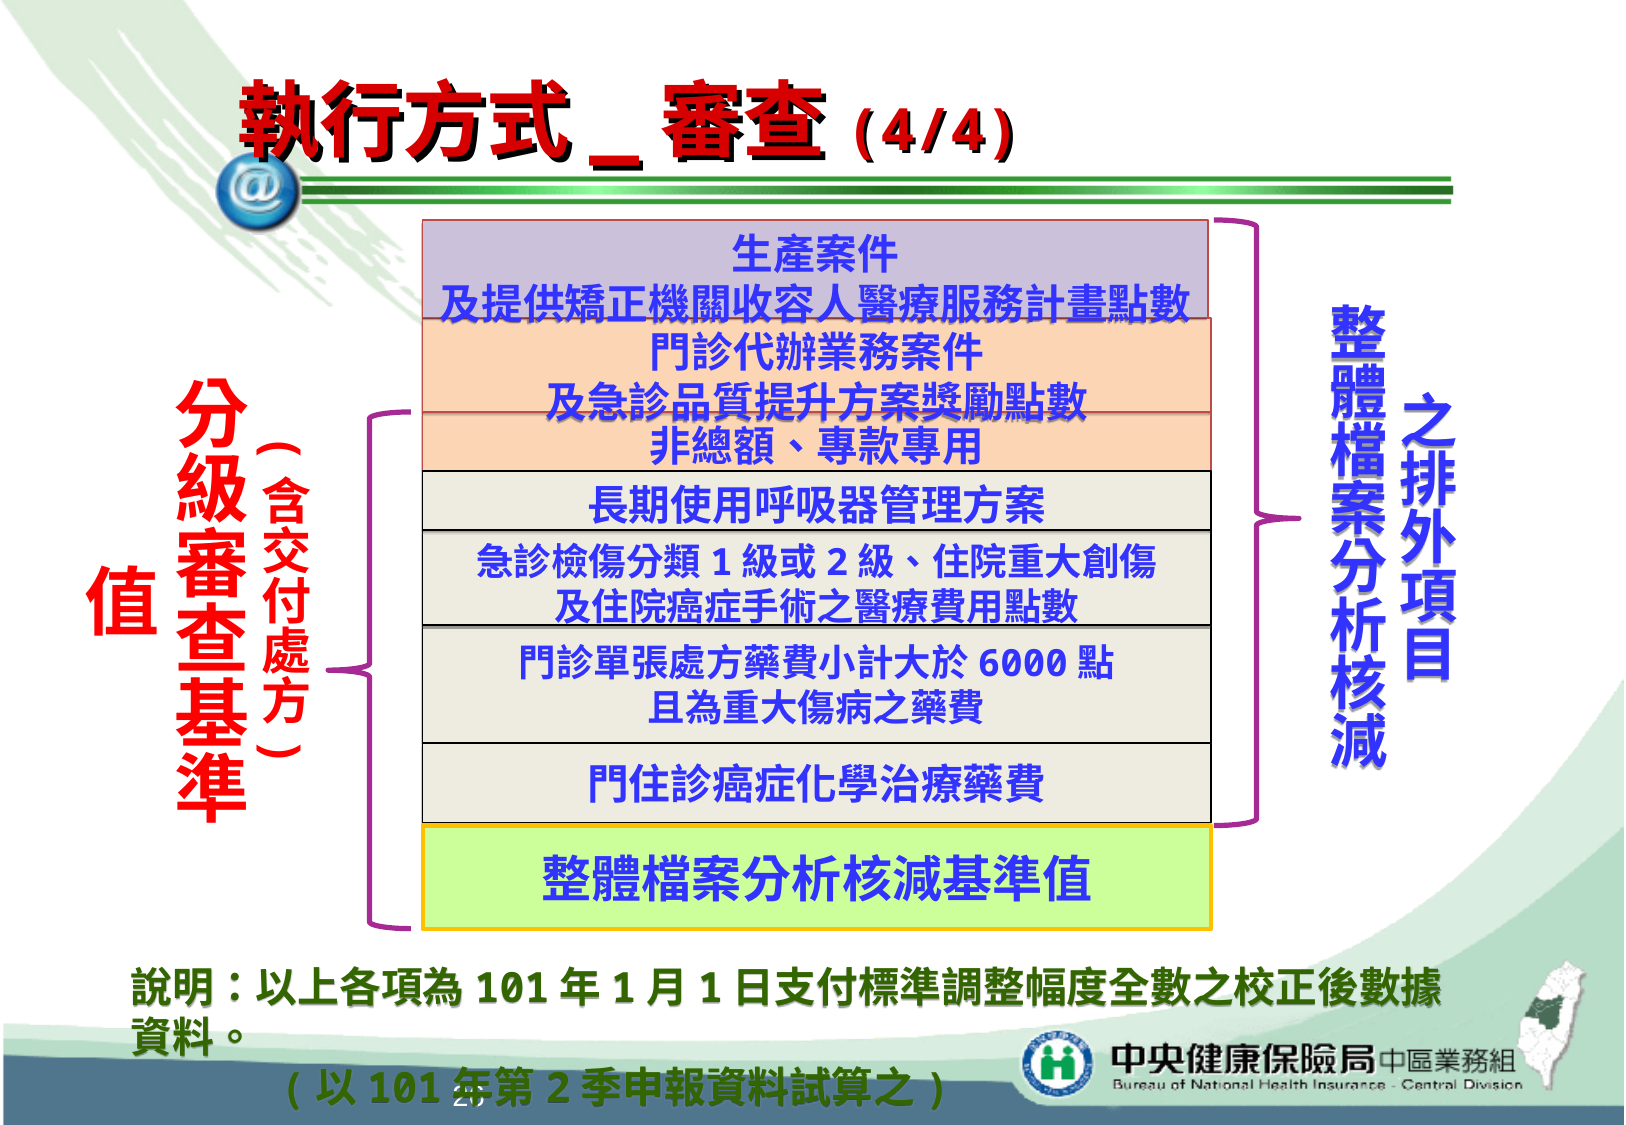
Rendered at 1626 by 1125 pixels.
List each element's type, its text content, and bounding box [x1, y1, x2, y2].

text_box 說明：以上各項為101年1月1日支付標準調整幅度全數之校正後數據資料。 (以101年第2季申報資料試算之) [116, 953, 1491, 1047]
text_box 之排外項目 整體檔案分析核減 [1226, 278, 1469, 795]
text_box 門診單張處方藥費小計大於6000點 且為重大傷病之藥費 [423, 626, 1211, 743]
text_box [437, 1065, 817, 1125]
title 執行方式_審查(4/4) [0, 23, 1329, 211]
text_box (含交付處方) 分級審查基準值 [80, 331, 323, 871]
text_box 整體檔案分析核減基準值 [423, 826, 1211, 929]
text_box 長期使用呼吸器管理方案 [423, 471, 1211, 530]
text_box 門住診癌症化學治療藥費 [423, 744, 1211, 822]
text_box 生產案件 及提供矯正機關收容人醫療服務計畫點數 [423, 220, 1208, 317]
text_box 急診檢傷分類1級或2級、住院重大創傷 及住院癌症手術之醫療費用點數 [423, 530, 1211, 625]
text_box 非總額、專款專用 [423, 412, 1211, 471]
text_box 門診代辦業務案件 及急診品質提升方案獎勵點數 [423, 318, 1211, 412]
